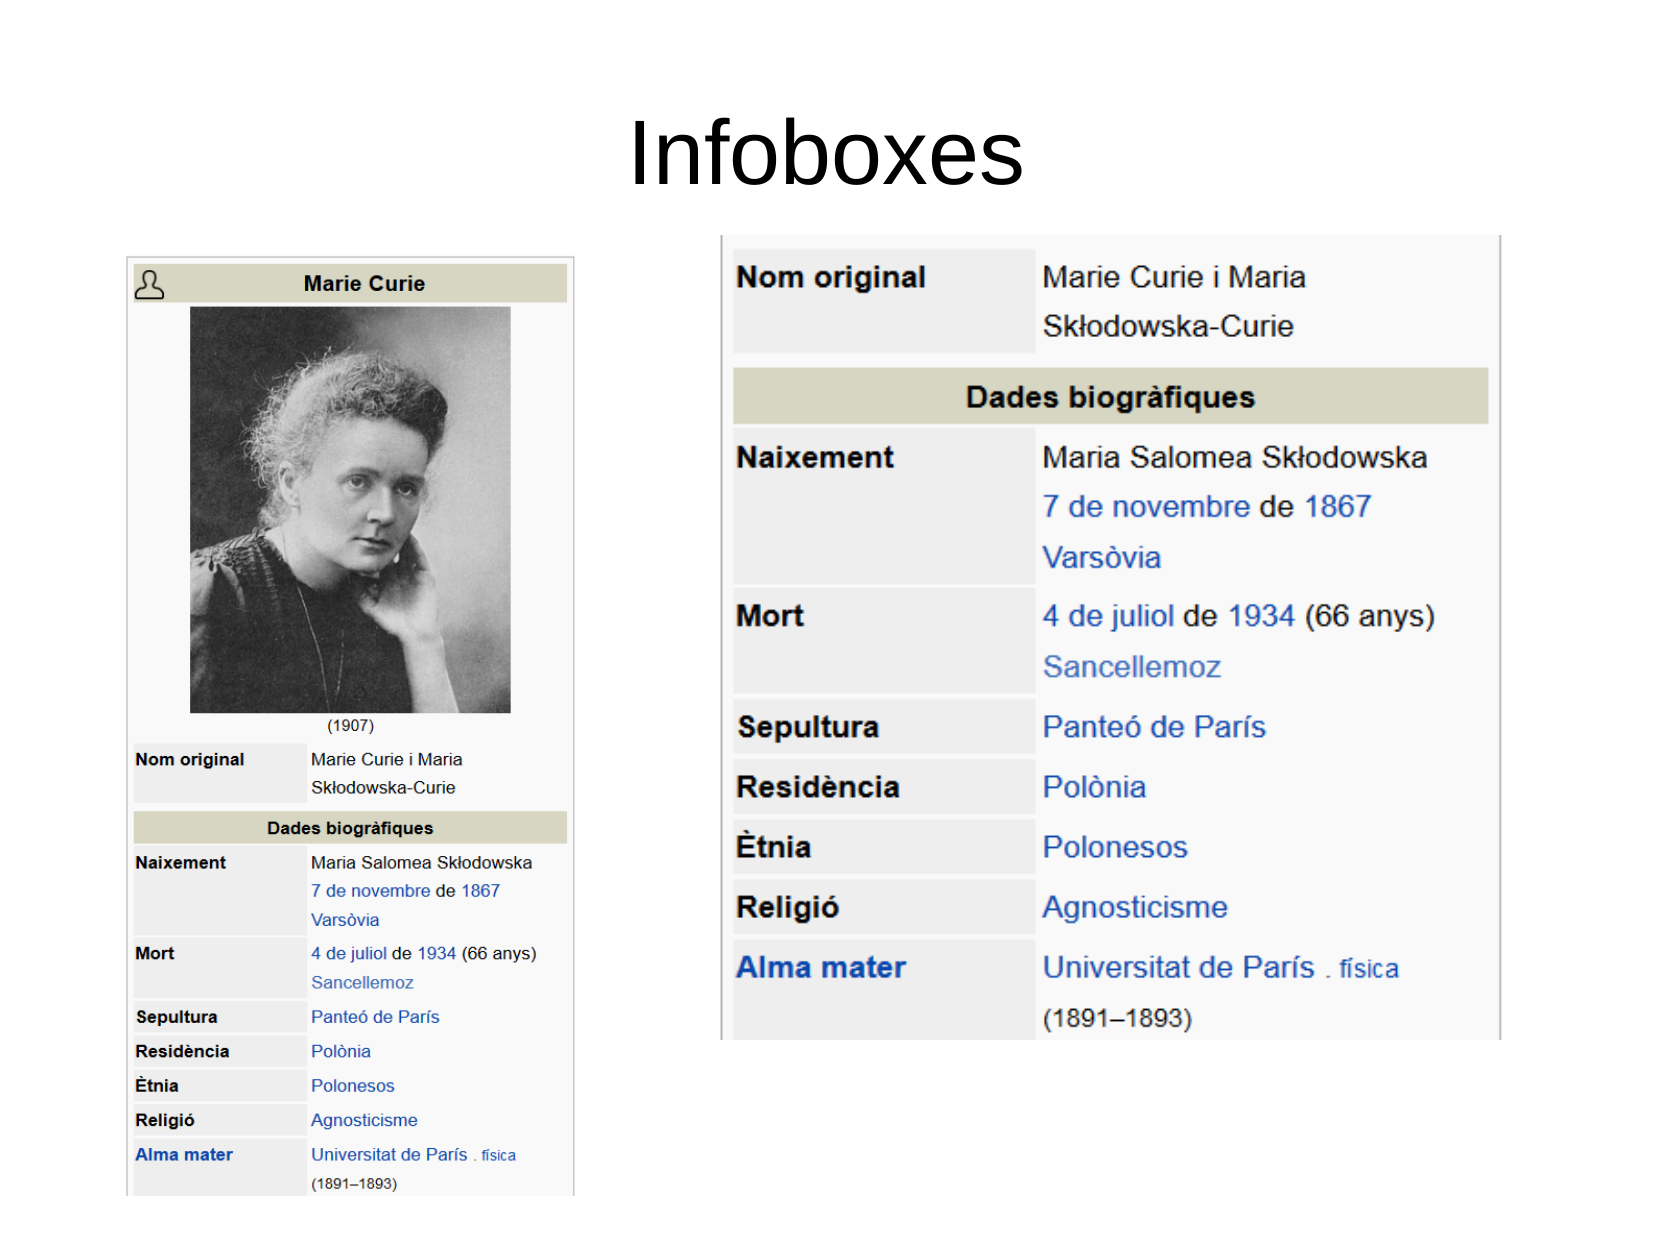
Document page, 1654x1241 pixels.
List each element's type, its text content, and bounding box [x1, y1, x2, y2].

title Infoboxes [82, 49, 1571, 257]
picture [701, 235, 1527, 1040]
picture [115, 243, 589, 1196]
